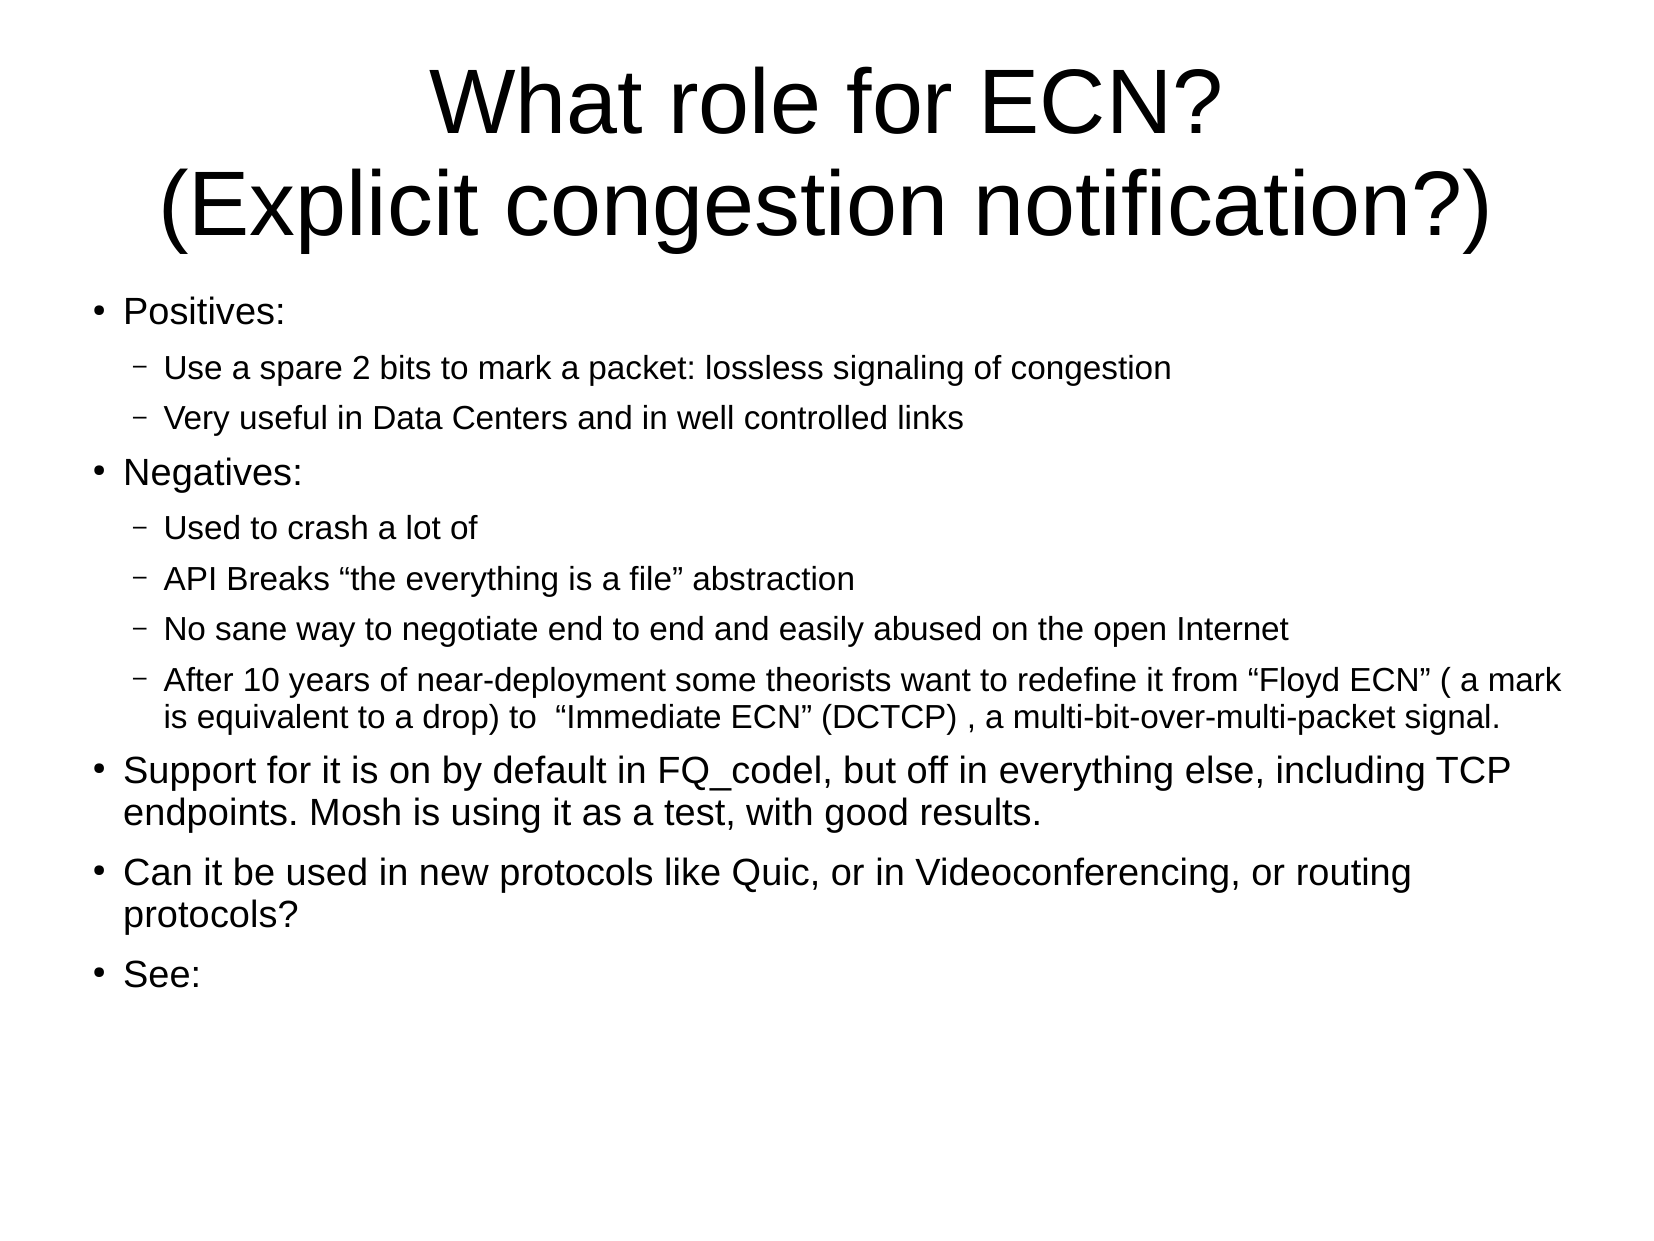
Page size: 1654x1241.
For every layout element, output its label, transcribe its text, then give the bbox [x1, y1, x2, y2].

list Positives: Use a spare 2 bits to mark a packet: lossless signaling of congestion Very useful in Data Centers and in well controlled links Negatives: Used to crash a lot of API Breaks “the everything is a file” abstraction No sane way to negotiate end to end and easily abused on the open Internet After 10 years of near-deployment some theorists want to redefine it from “Floyd ECN” ( a mark is equivalent to a drop) to “Immediate ECN” (DCTCP) , a multi-bit-over-multi-packet signal. Support for it is on by default in FQ_codel, but off in everything else, including TCP endpoints. Mosh is using it as a test, with good results. Can it be used in new protocols like Quic, or in Videoconferencing, or routing protocols? See: [82, 290, 1571, 1010]
title What role for ECN? (Explicit congestion notification?) [82, 49, 1571, 257]
